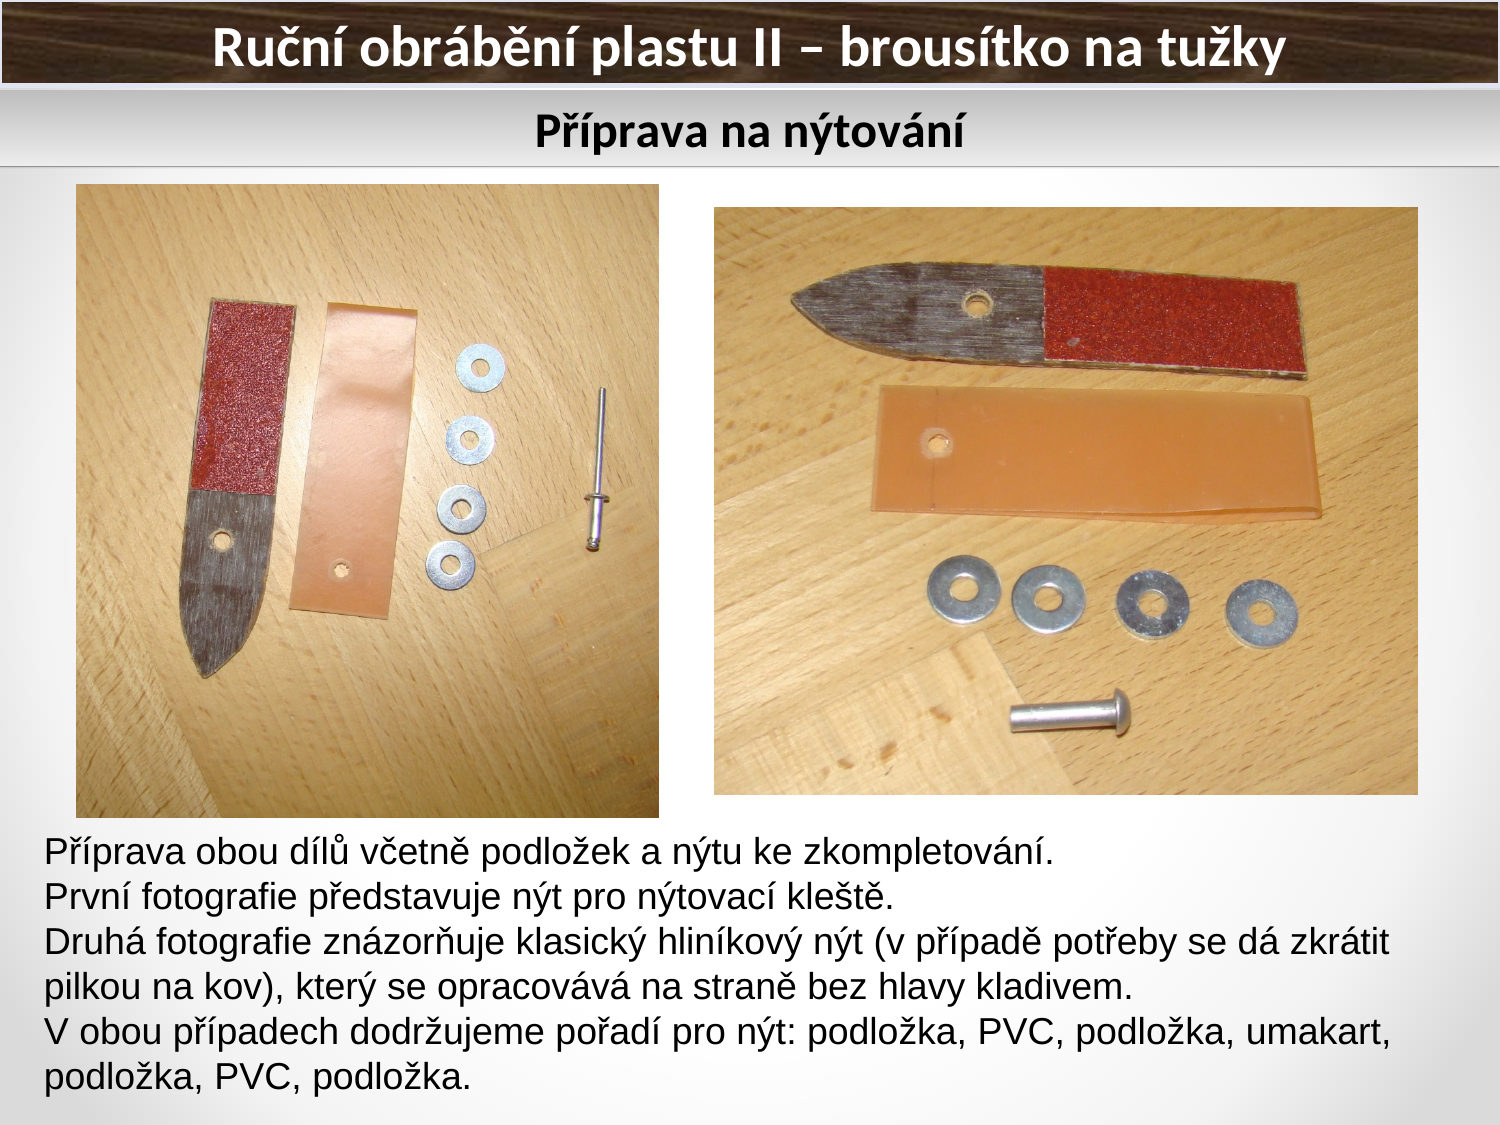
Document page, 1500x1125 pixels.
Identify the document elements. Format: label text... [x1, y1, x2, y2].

text_box Příprava obou dílů včetně podložek a nýtu ke zkompletování. První fotografie představuje nýt pro nýtovací kleště. Druhá fotografie znázorňuje klasický hliníkový nýt (v případě potřeby se dá zkrátit pilkou na kov), který se opracovává na straně bez hlavy kladivem. V obou případech dodržujeme pořadí pro nýt: podložka, PVC, podložka, umakart, podložka, PVC, podložka. [29, 819, 1483, 1106]
picture [0, 86, 1500, 90]
text_box Ruční obrábění plastu II – brousítko na tužky [0, 0, 1500, 86]
text_box Příprava na nýtování [0, 90, 1500, 166]
picture [0, 166, 1500, 1125]
